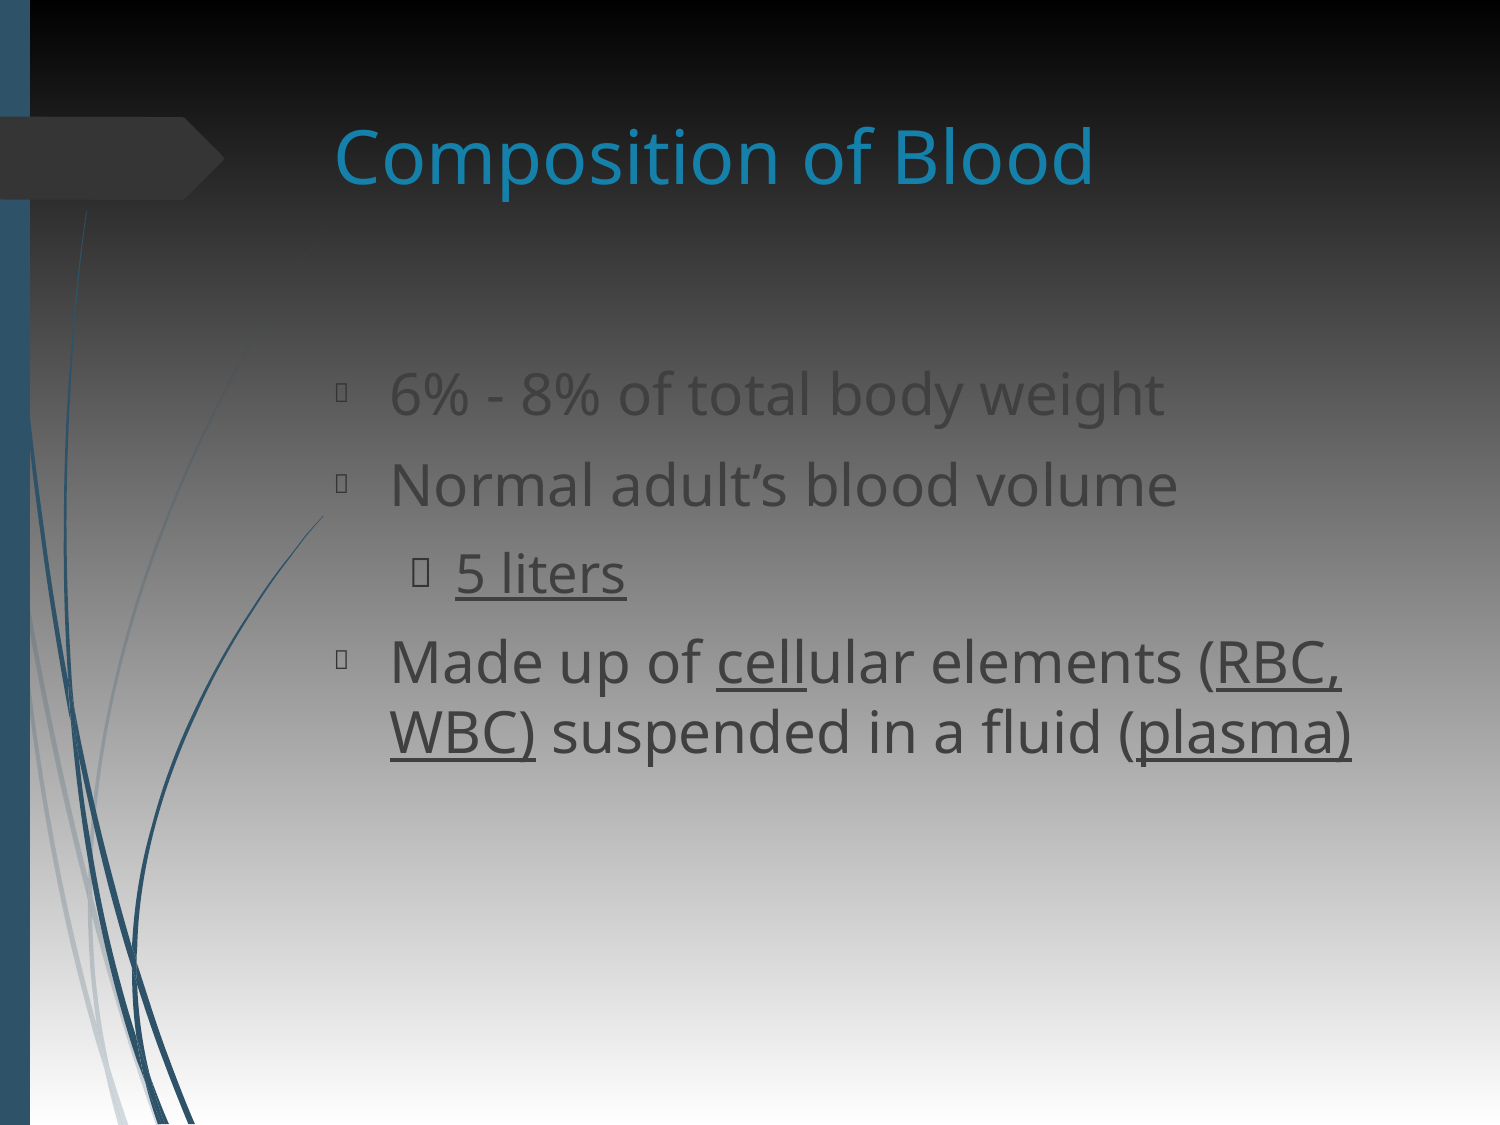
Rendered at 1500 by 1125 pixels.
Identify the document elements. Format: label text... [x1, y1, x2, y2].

title Composition of Blood [319, 102, 1400, 313]
list 6% - 8% of total body weight Normal adult’s blood volume 5 liters Made up of cellular elements (RBC, WBC) suspended in a fluid (plasma) [318, 350, 1400, 970]
